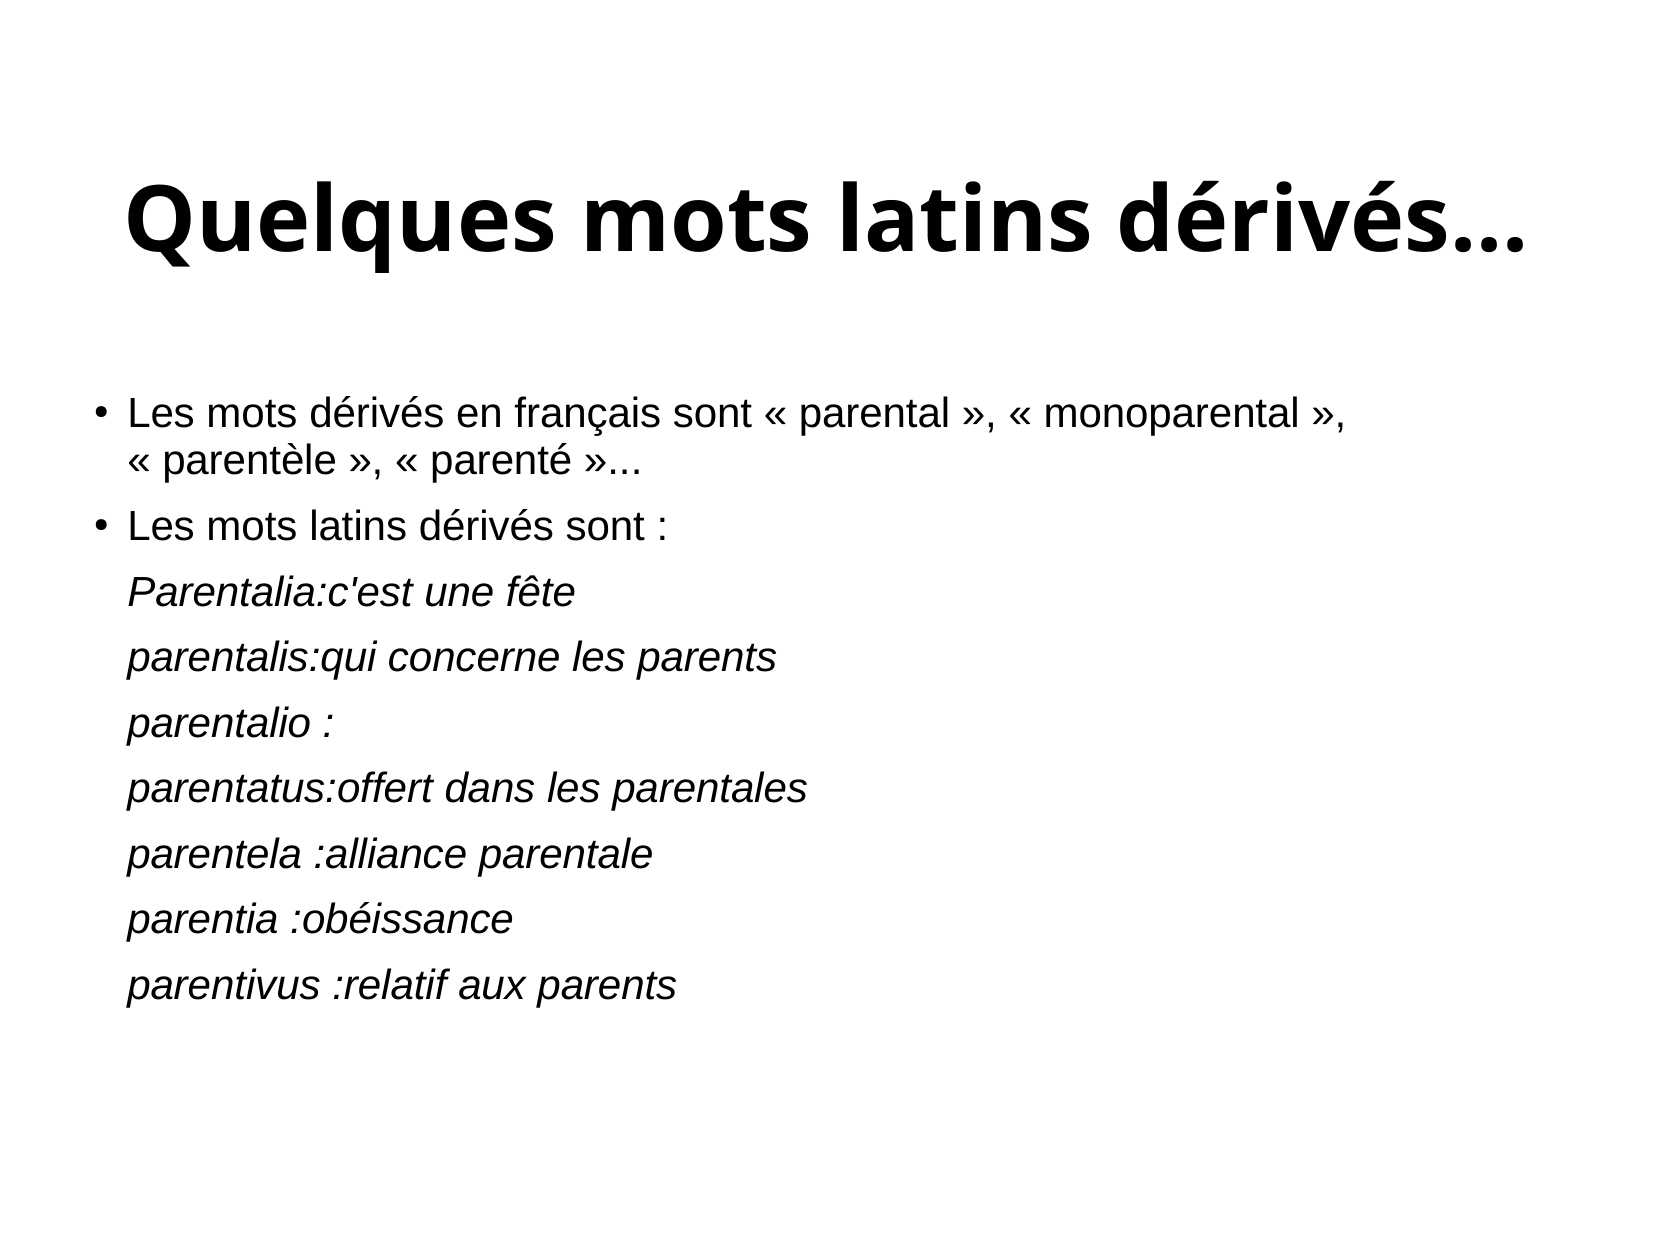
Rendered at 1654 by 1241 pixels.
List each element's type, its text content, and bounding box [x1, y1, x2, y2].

title Quelques mots latins dérivés... [82, 0, 1571, 348]
list Les mots dérivés en français sont « parental », « monoparental », « parentèle », « parenté »... Les mots latins dérivés sont : Parentalia:c'est une fête parentalis:qui concerne les parents parentalio : parentatus:offert dans les parentales parentela :alliance parentale parentia :obéissance parentivus :relatif aux parents [82, 389, 1571, 1010]
